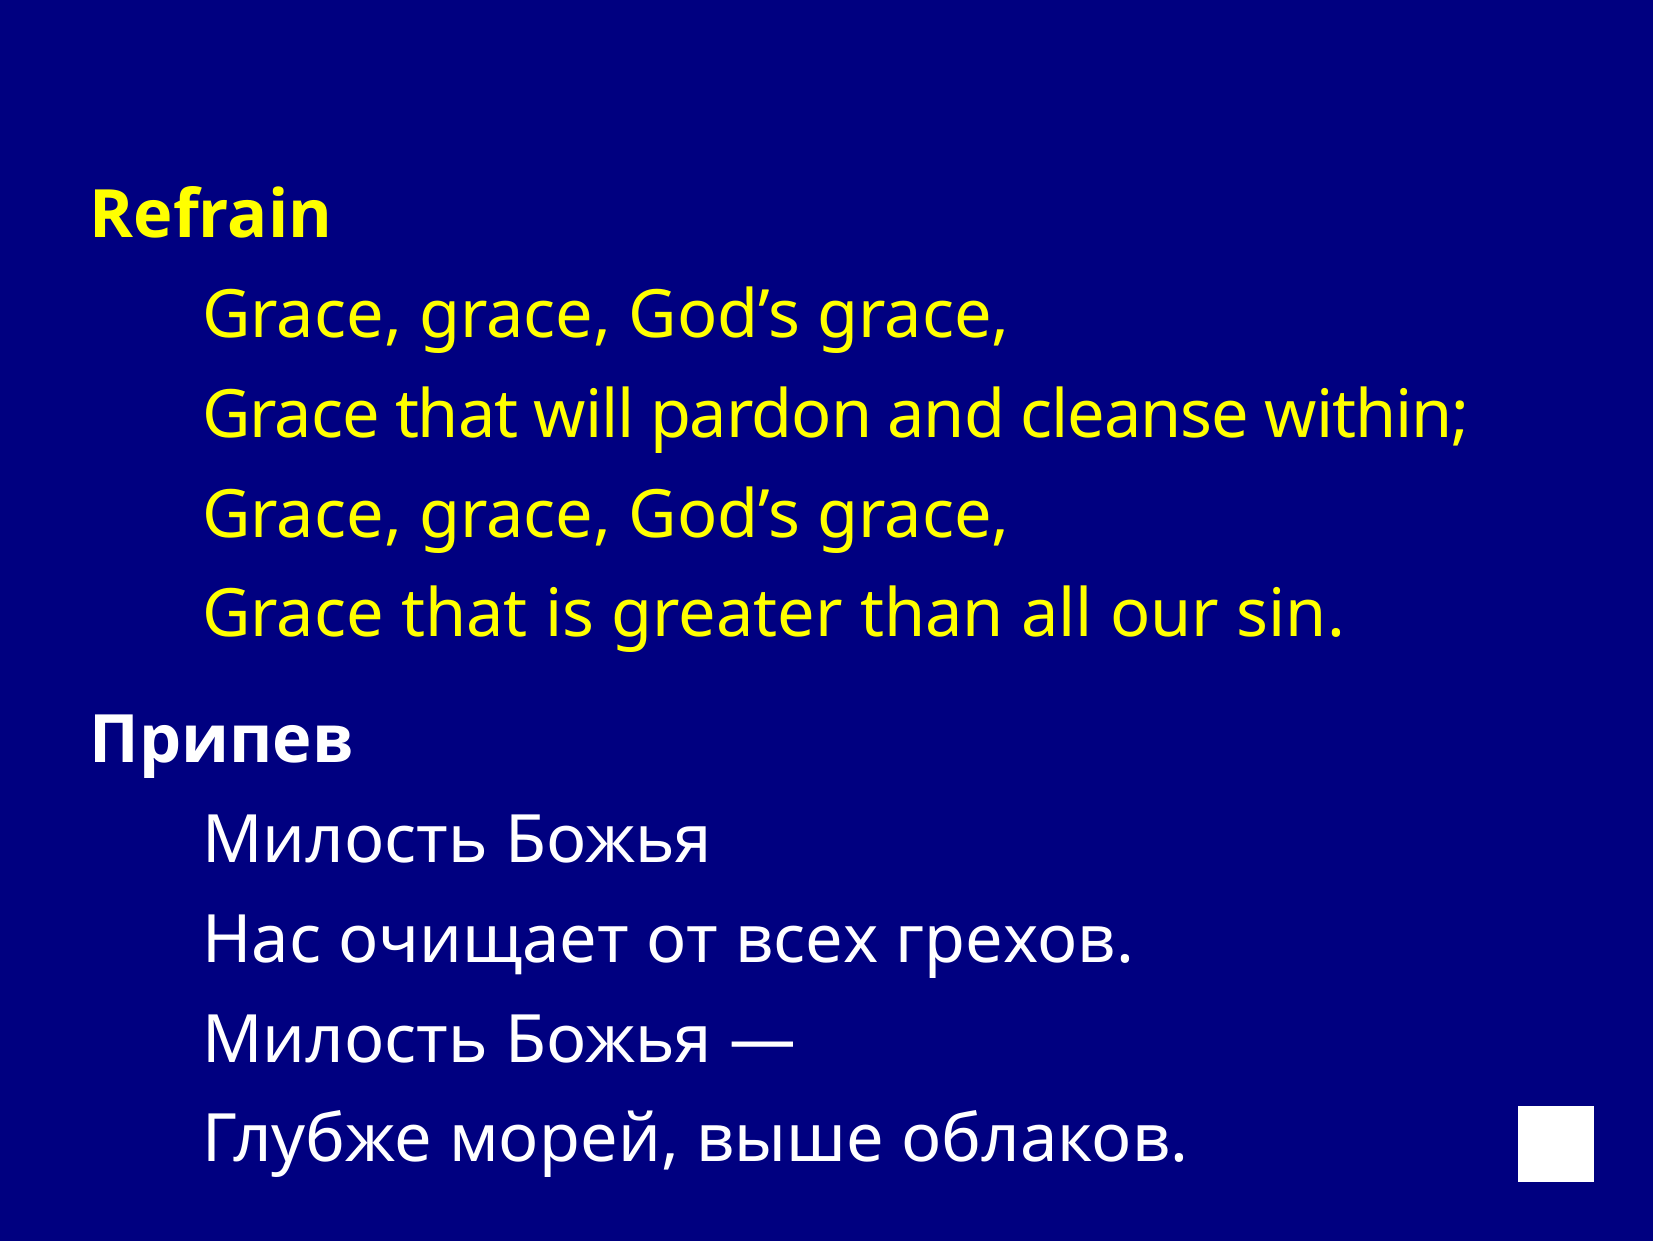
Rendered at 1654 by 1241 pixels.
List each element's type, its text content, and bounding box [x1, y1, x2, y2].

text_box Припев Милость Божья Нас очищает от всех грехов. Милость Божья — Глубже морей, выше облаков. [75, 675, 1576, 1163]
text_box Refrain Grace, grace, God’s grace, Grace that will pardon and cleanse within; Grace, grace, God’s grace, Grace that is greater than all our sin. [75, 150, 1653, 638]
text_box [1518, 1106, 1594, 1182]
